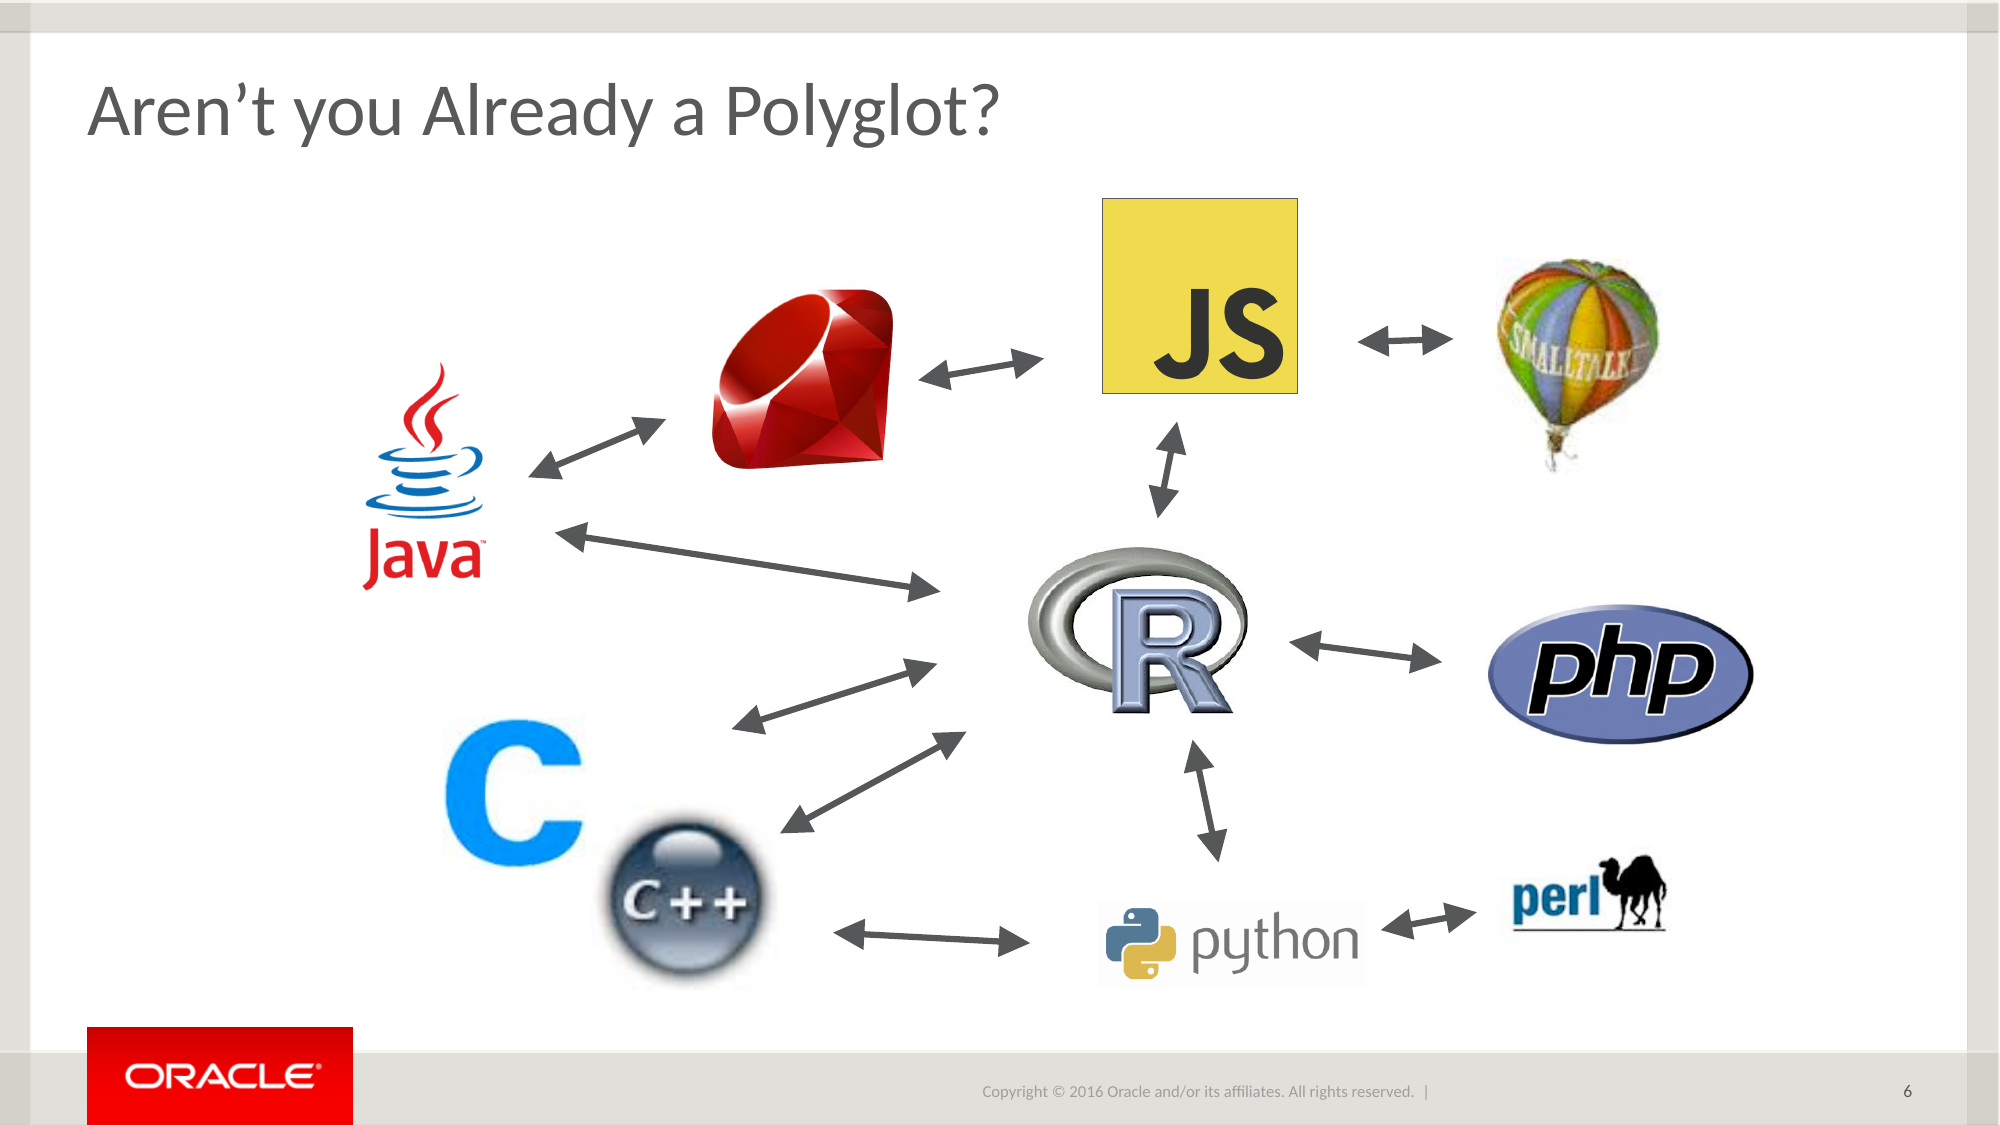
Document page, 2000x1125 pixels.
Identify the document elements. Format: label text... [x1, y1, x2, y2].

picture [1478, 792, 1694, 1008]
picture [1099, 901, 1366, 988]
picture [443, 717, 585, 870]
chart [349, 355, 500, 603]
picture [1496, 258, 1662, 474]
picture [591, 803, 783, 990]
picture [347, 354, 498, 601]
slide_number <number> [1849, 1075, 1913, 1106]
title Aren’t you Already a Polyglot? [87, 66, 1913, 150]
picture [1102, 198, 1298, 394]
picture [1477, 573, 1764, 775]
picture [87, 1027, 353, 1125]
picture [1027, 546, 1248, 714]
picture [709, 285, 893, 469]
